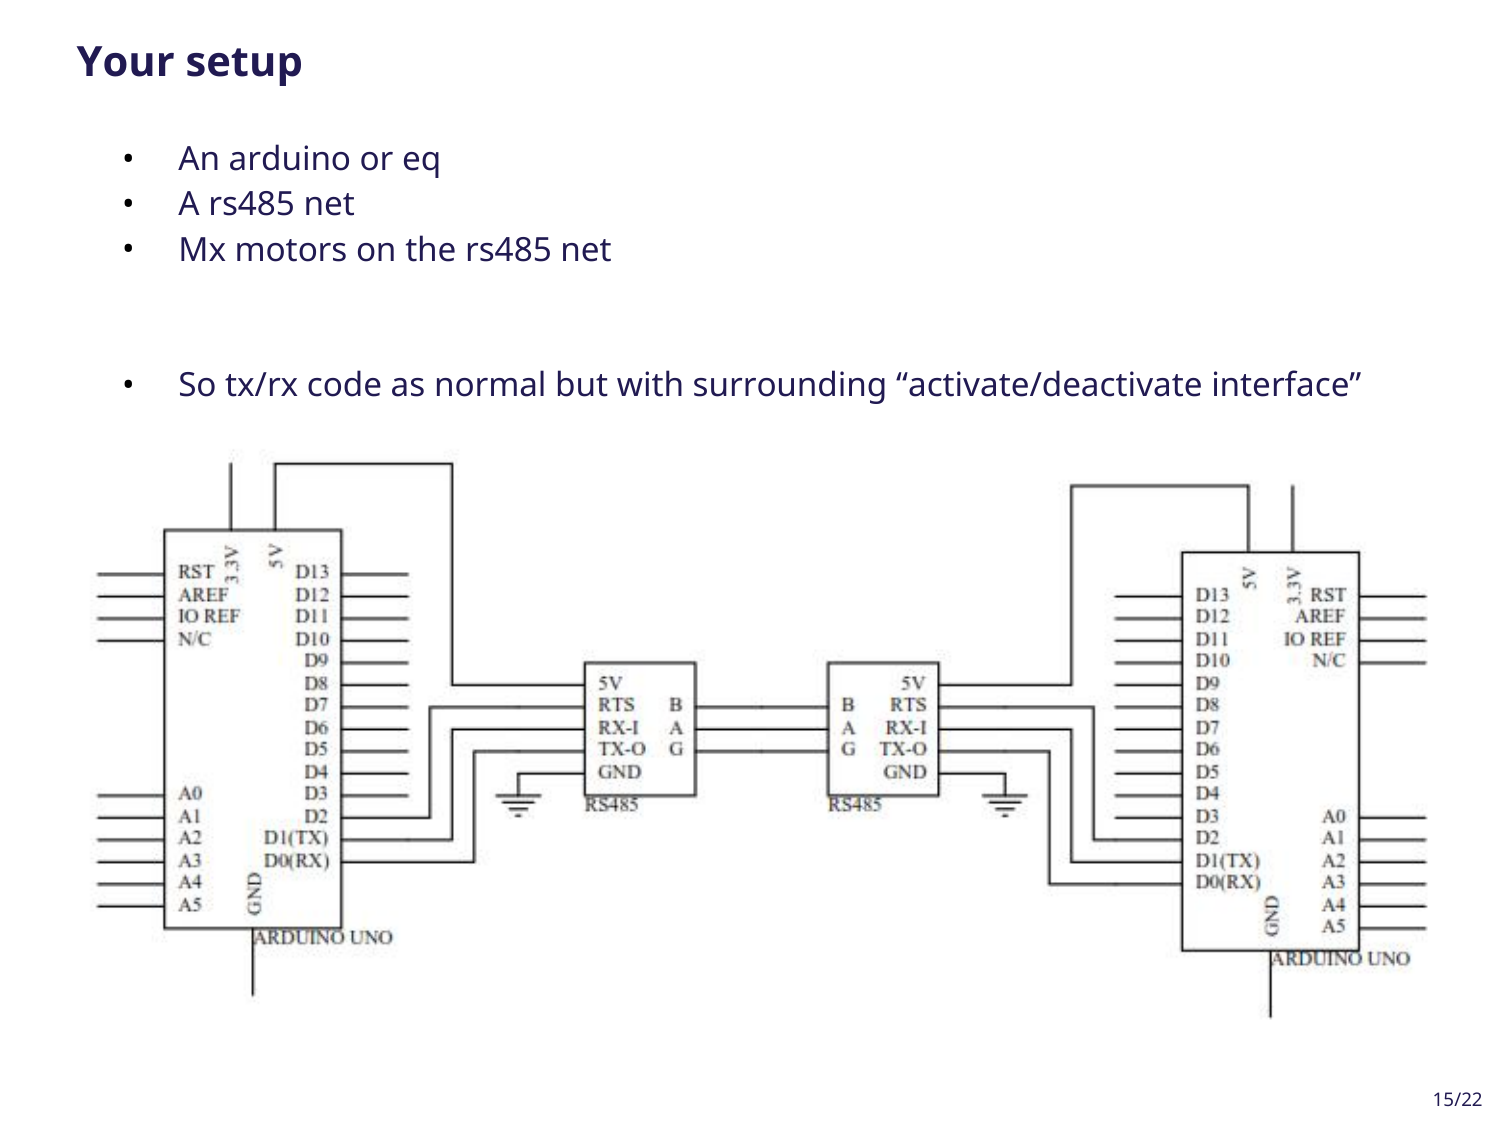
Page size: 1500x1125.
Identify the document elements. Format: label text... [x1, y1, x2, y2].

list An arduino or eq A rs485 net Mx motors on the rs485 net So tx/rx code as normal but with surrounding “activate/deactivate interface” [60, 135, 1482, 1081]
picture [60, 419, 1470, 1064]
title Your setup [61, 28, 1441, 92]
